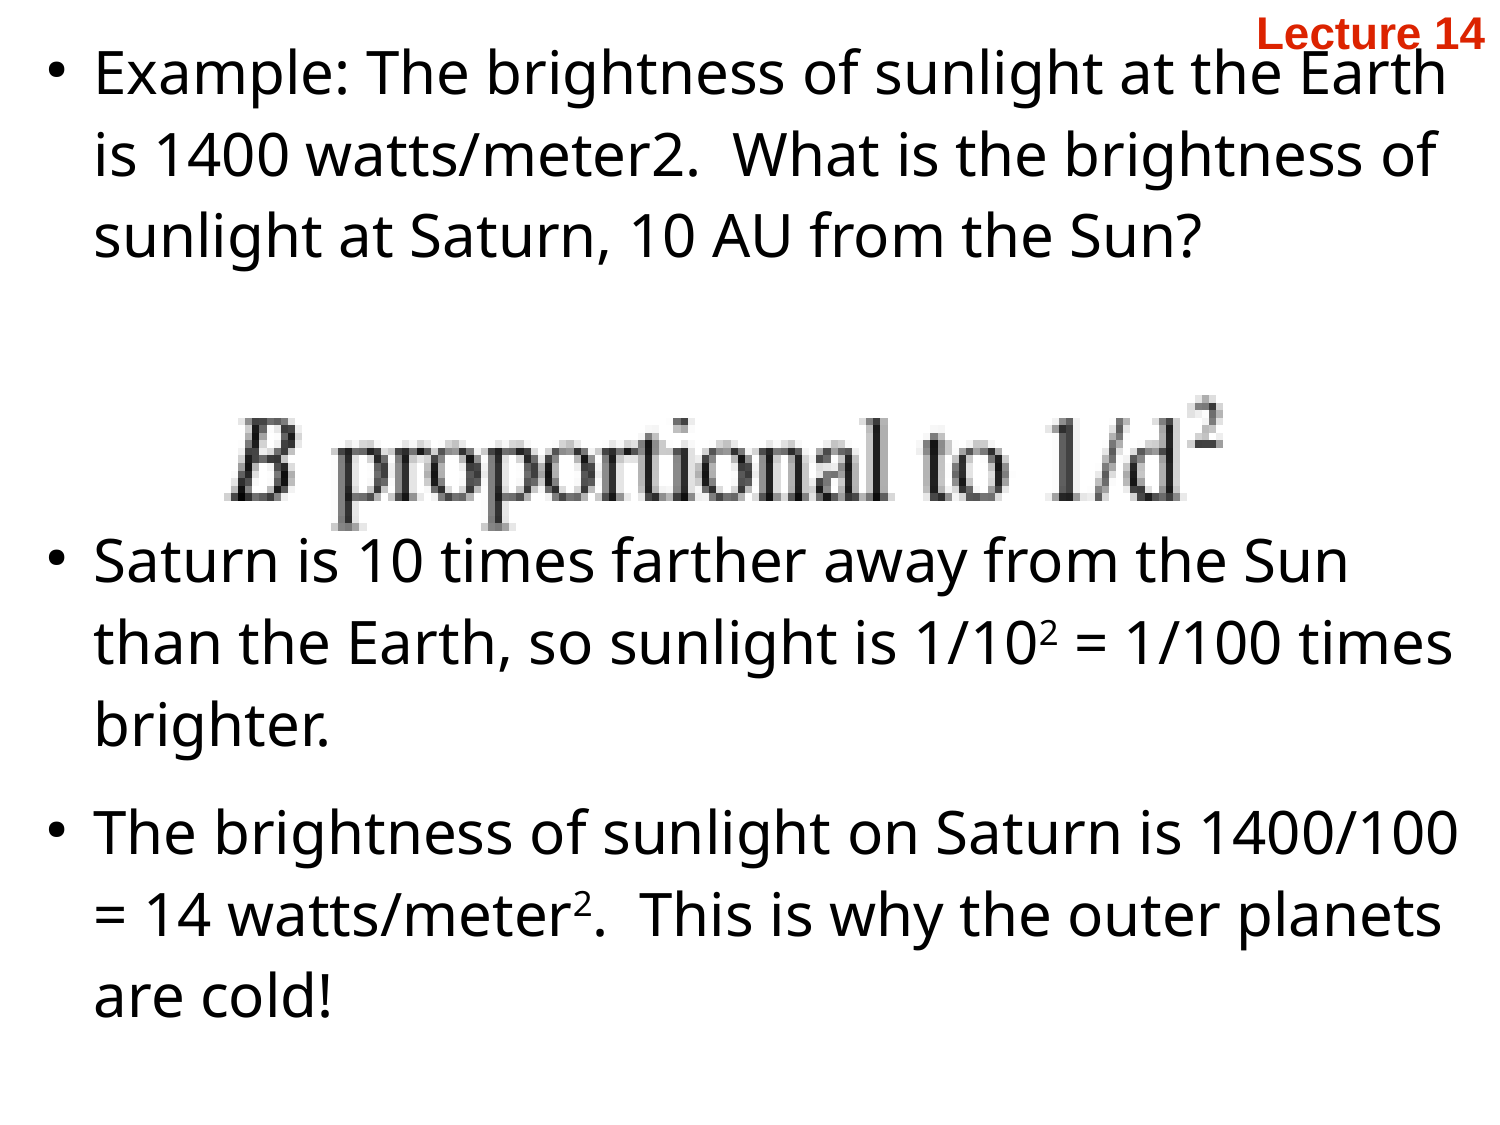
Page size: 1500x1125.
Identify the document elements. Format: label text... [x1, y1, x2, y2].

text_box Lecture 14 [1185, 0, 1500, 67]
list Example: The brightness of sunlight at the Earth is 1400 watts/meter2. What is the brightness of sunlight at Saturn, 10 AU from the Sun? Saturn is 10 times farther away from the Sun than the Earth, so sunlight is 1/102 = 1/100 times brighter. The brightness of sunlight on Saturn is 1400/100 = 14 watts/meter2. This is why the outer planets are cold! [30, 29, 1471, 1096]
picture [210, 373, 1231, 540]
